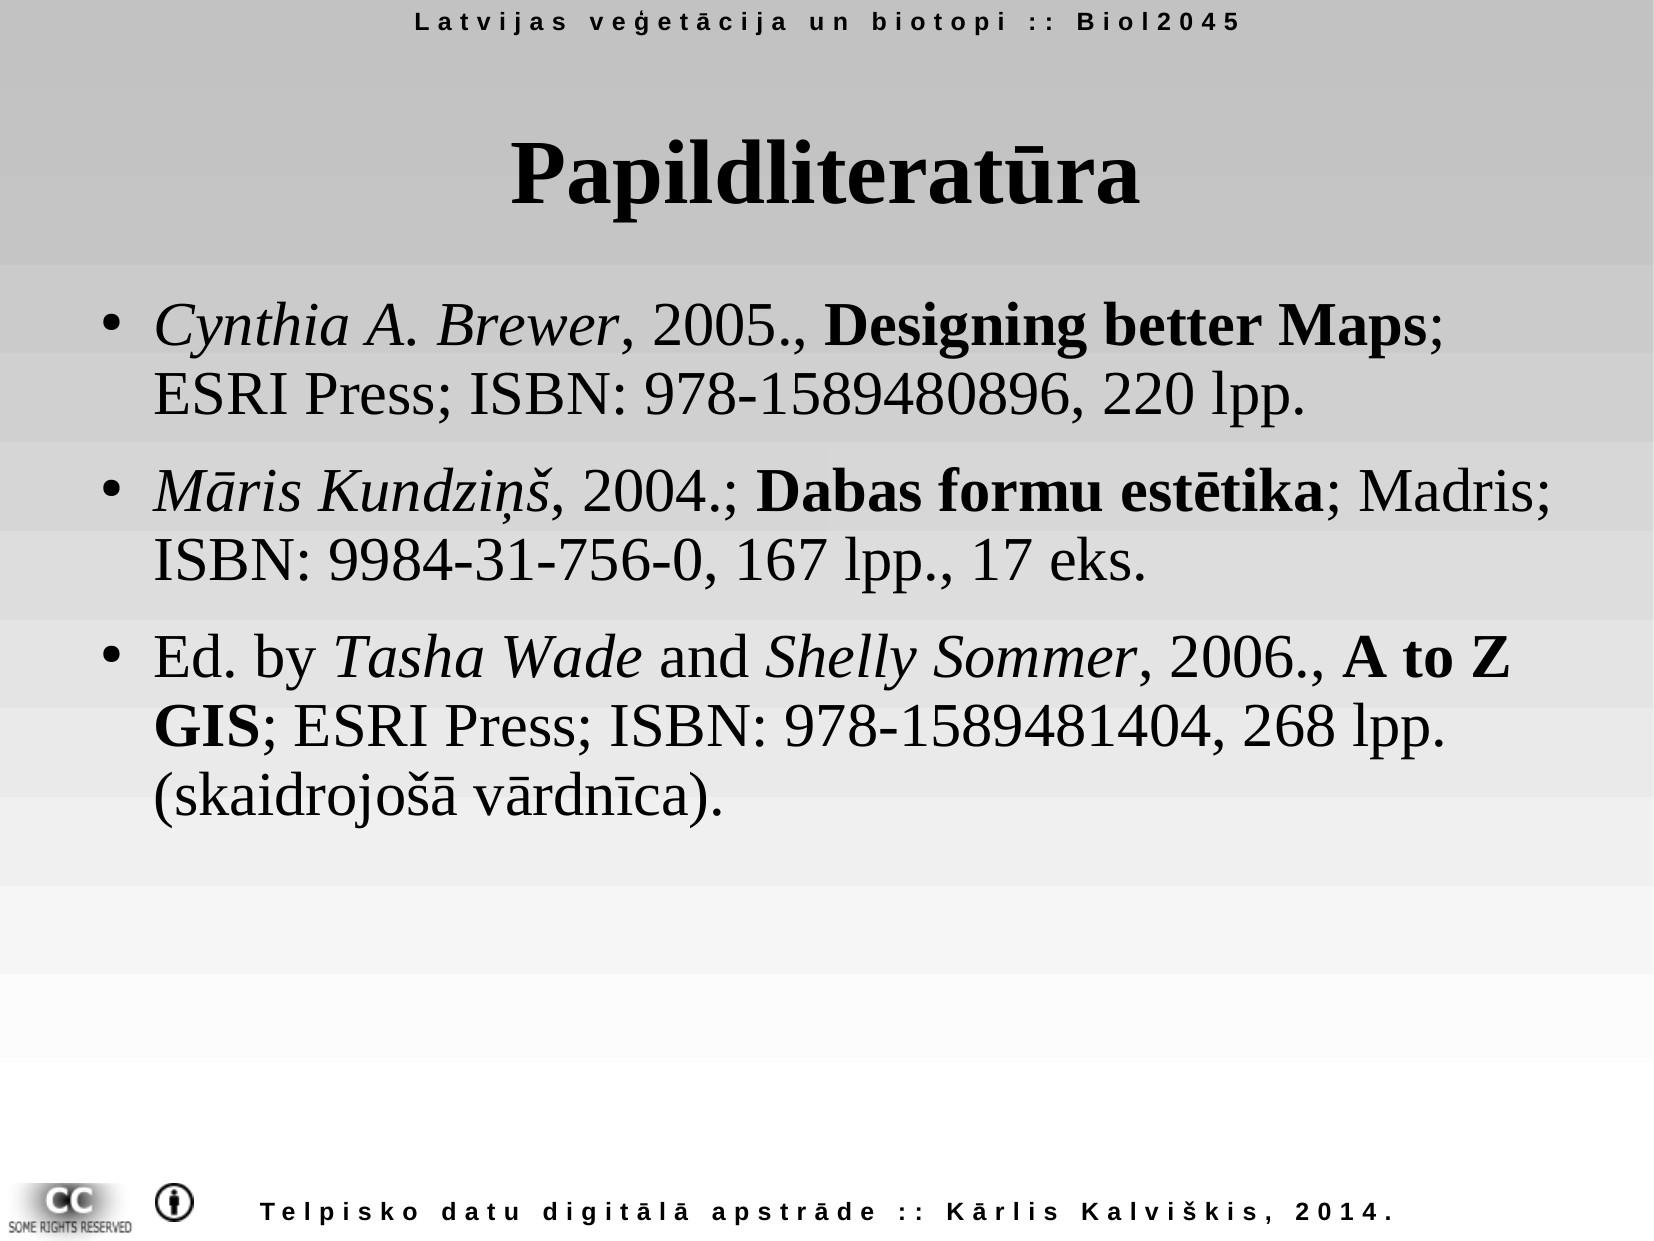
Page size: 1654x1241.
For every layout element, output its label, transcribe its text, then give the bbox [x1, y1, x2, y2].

title Papildliteratūra [29, 49, 1625, 296]
list Cynthia A. Brewer, 2005., Designing better Maps; ESRI Press; ISBN: 978-1589480896, 220 lpp. Māris Kundziņš, 2004.; Dabas formu estētika; Madris; ISBN: 9984-31-756-0, 167 lpp., 17 eks. Ed. by Tasha Wade and Shelly Sommer, 2006., A to Z GIS; ESRI Press; ISBN: 978‑1589481404, 268 lpp. (skaidrojošā vārdnīca). [82, 289, 1571, 1113]
picture [0, 0, 1654, 1241]
